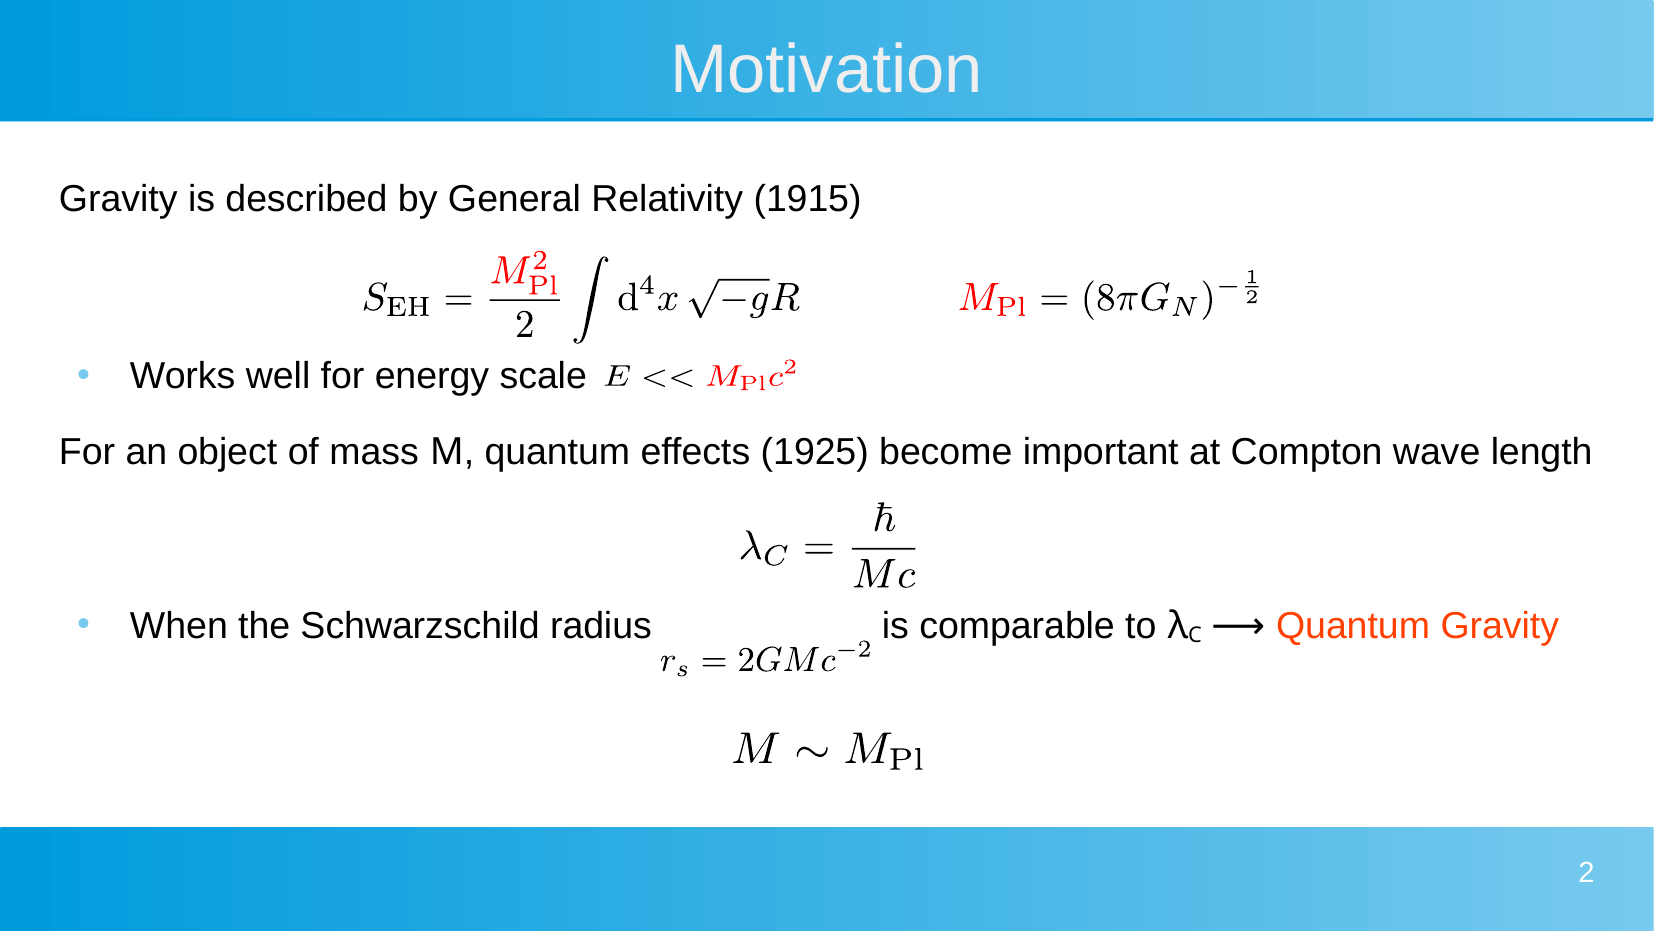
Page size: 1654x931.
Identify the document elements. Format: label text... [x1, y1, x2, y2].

picture [738, 502, 916, 588]
picture [601, 358, 797, 392]
list Gravity is described by General Relativity (1915) Works well for energy scale [59, 177, 1595, 419]
picture [659, 640, 870, 677]
picture [360, 249, 1261, 346]
title Motivation [59, 29, 1595, 108]
picture [729, 730, 925, 772]
list For an object of mass M, quantum effects (1925) become important at Compton wave length When the Schwarzschild radius is comparable to λC ⟶ Quantum Gravity [59, 419, 1595, 693]
